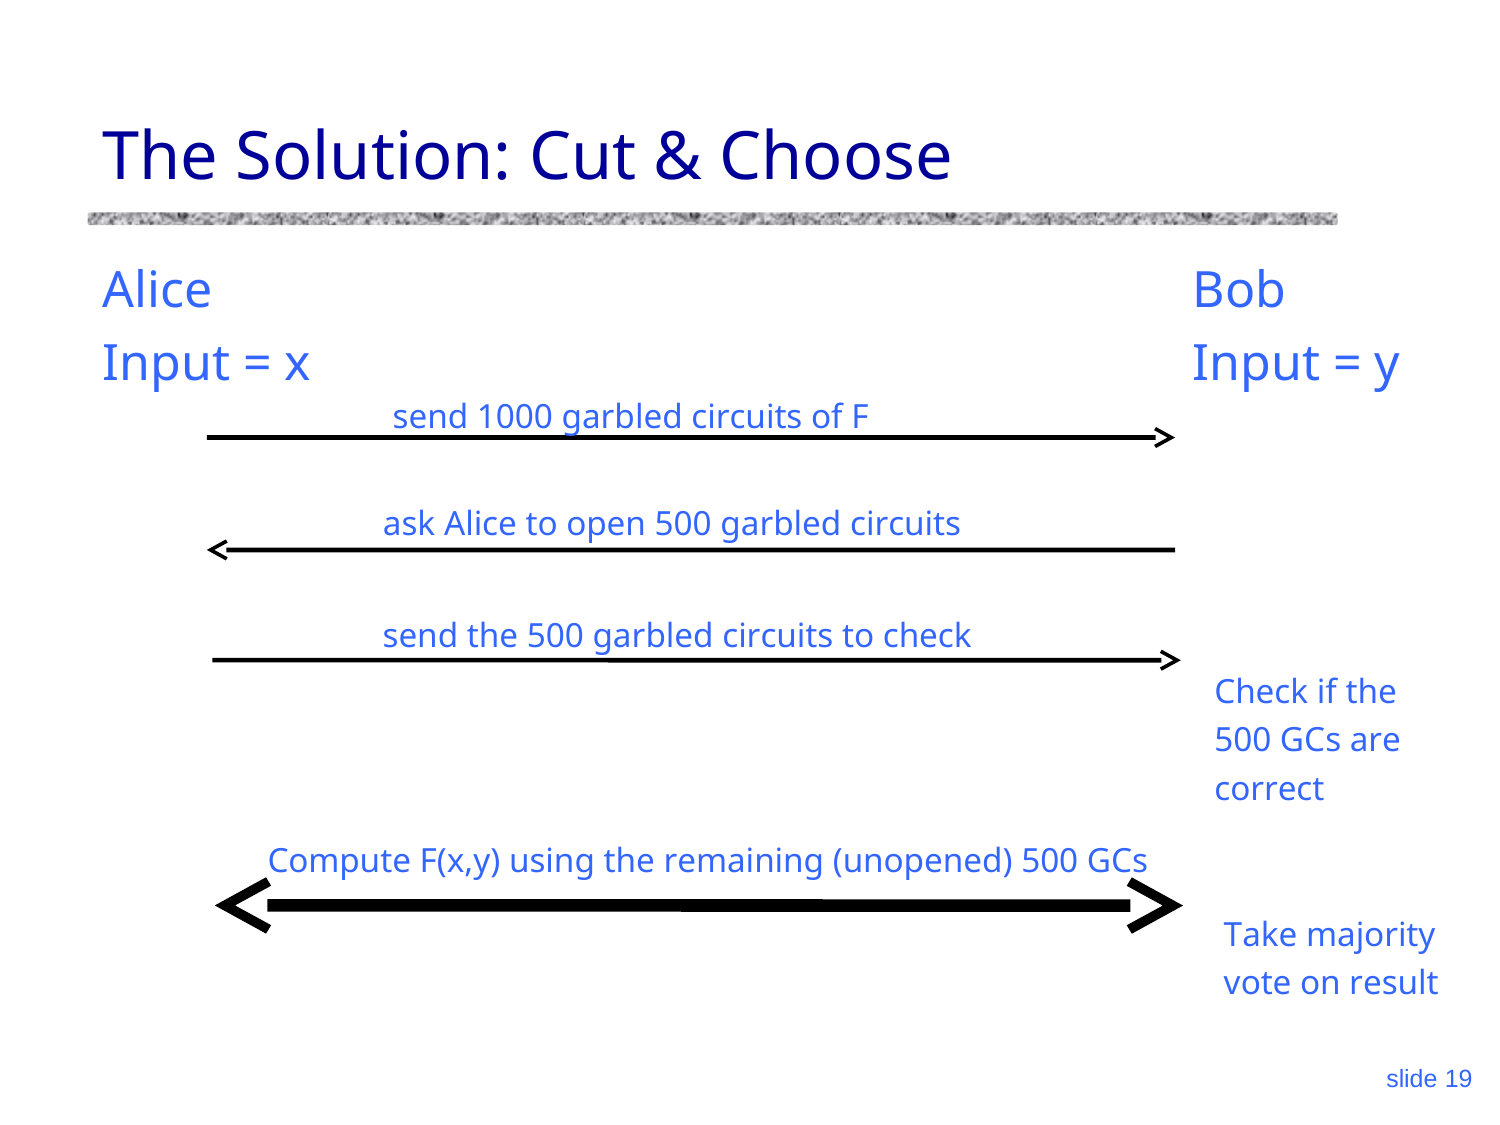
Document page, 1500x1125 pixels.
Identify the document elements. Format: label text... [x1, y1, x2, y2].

text_box Alice Input = x [87, 249, 327, 398]
text_box send 1000 garbled circuits of F [378, 387, 885, 443]
picture [87, 212, 1338, 226]
text_box slide <number> [1174, 1025, 1488, 1101]
text_box Bob Input = y [1178, 249, 1416, 398]
title The Solution: Cut & Choose [87, 49, 1363, 201]
text_box Check if the 500 GCs are correct [1199, 662, 1421, 815]
text_box send the 500 garbled circuits to check [367, 606, 988, 663]
text_box ask Alice to open 500 garbled circuits [368, 494, 978, 550]
text_box Take majority vote on result [1209, 905, 1454, 1010]
text_box Compute F(x,y) using the remaining (unopened) 500 GCs [252, 831, 1165, 888]
